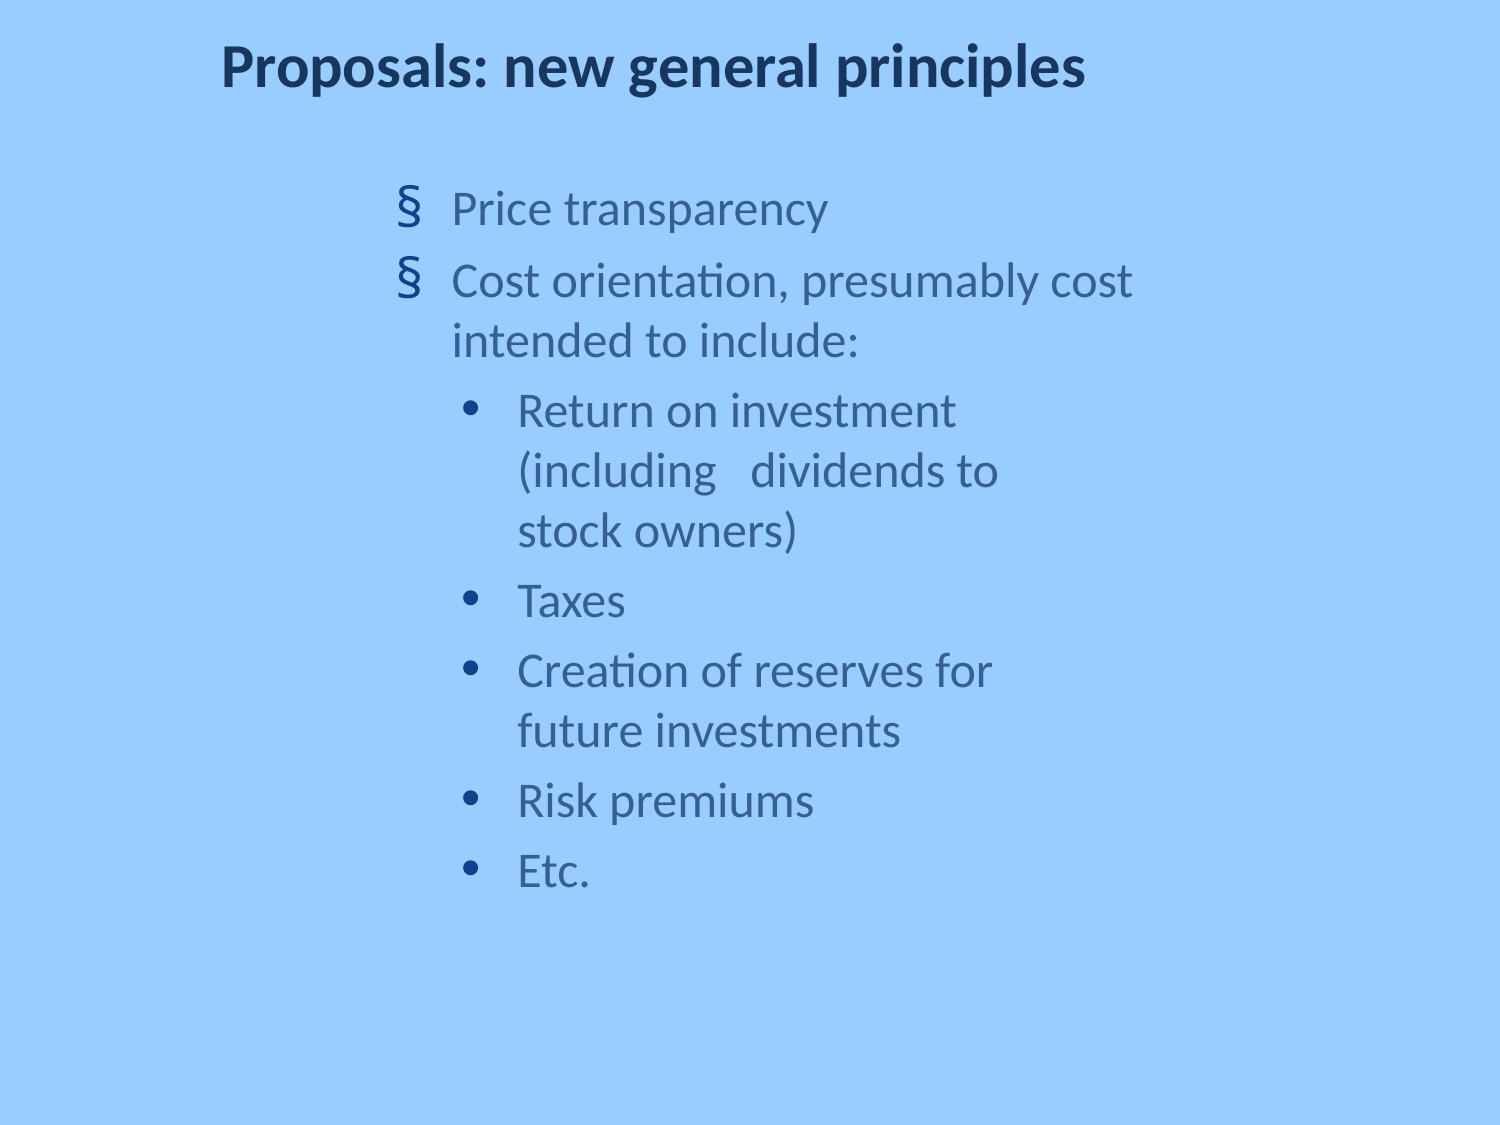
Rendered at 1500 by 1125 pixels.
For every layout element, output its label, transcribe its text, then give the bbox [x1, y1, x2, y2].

text_box Proposals: new general principles [206, 9, 1484, 109]
text_box Price transparency Cost orientation, presumably cost intended to include: Return on investment (including dividends to stock owners) Taxes Creation of reserves for future investments Risk premiums Etc. [380, 168, 1242, 710]
